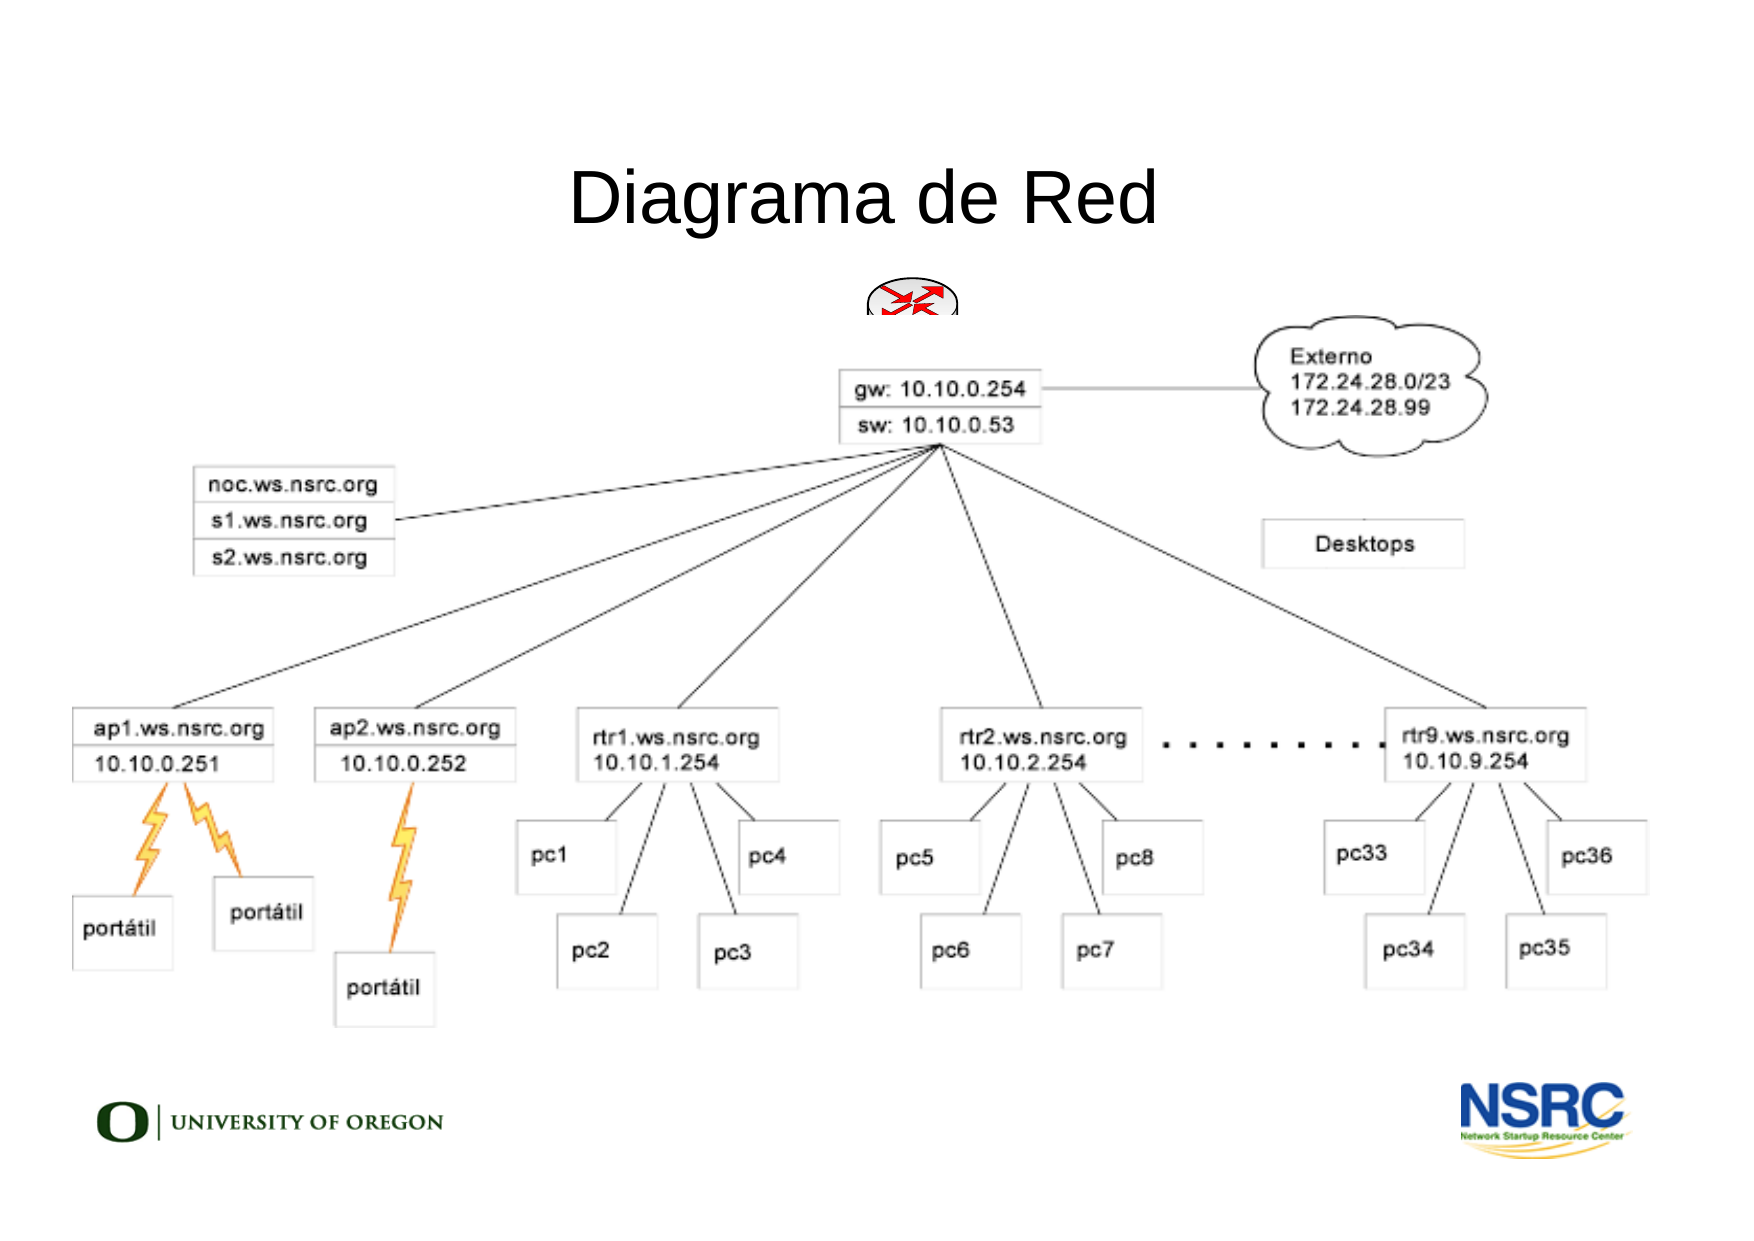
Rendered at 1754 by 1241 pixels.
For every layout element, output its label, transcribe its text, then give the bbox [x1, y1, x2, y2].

picture [1461, 1082, 1633, 1159]
picture [72, 315, 1650, 1028]
picture [95, 1100, 445, 1144]
title Diagrama de Red [139, 103, 1590, 291]
chart [865, 291, 960, 315]
